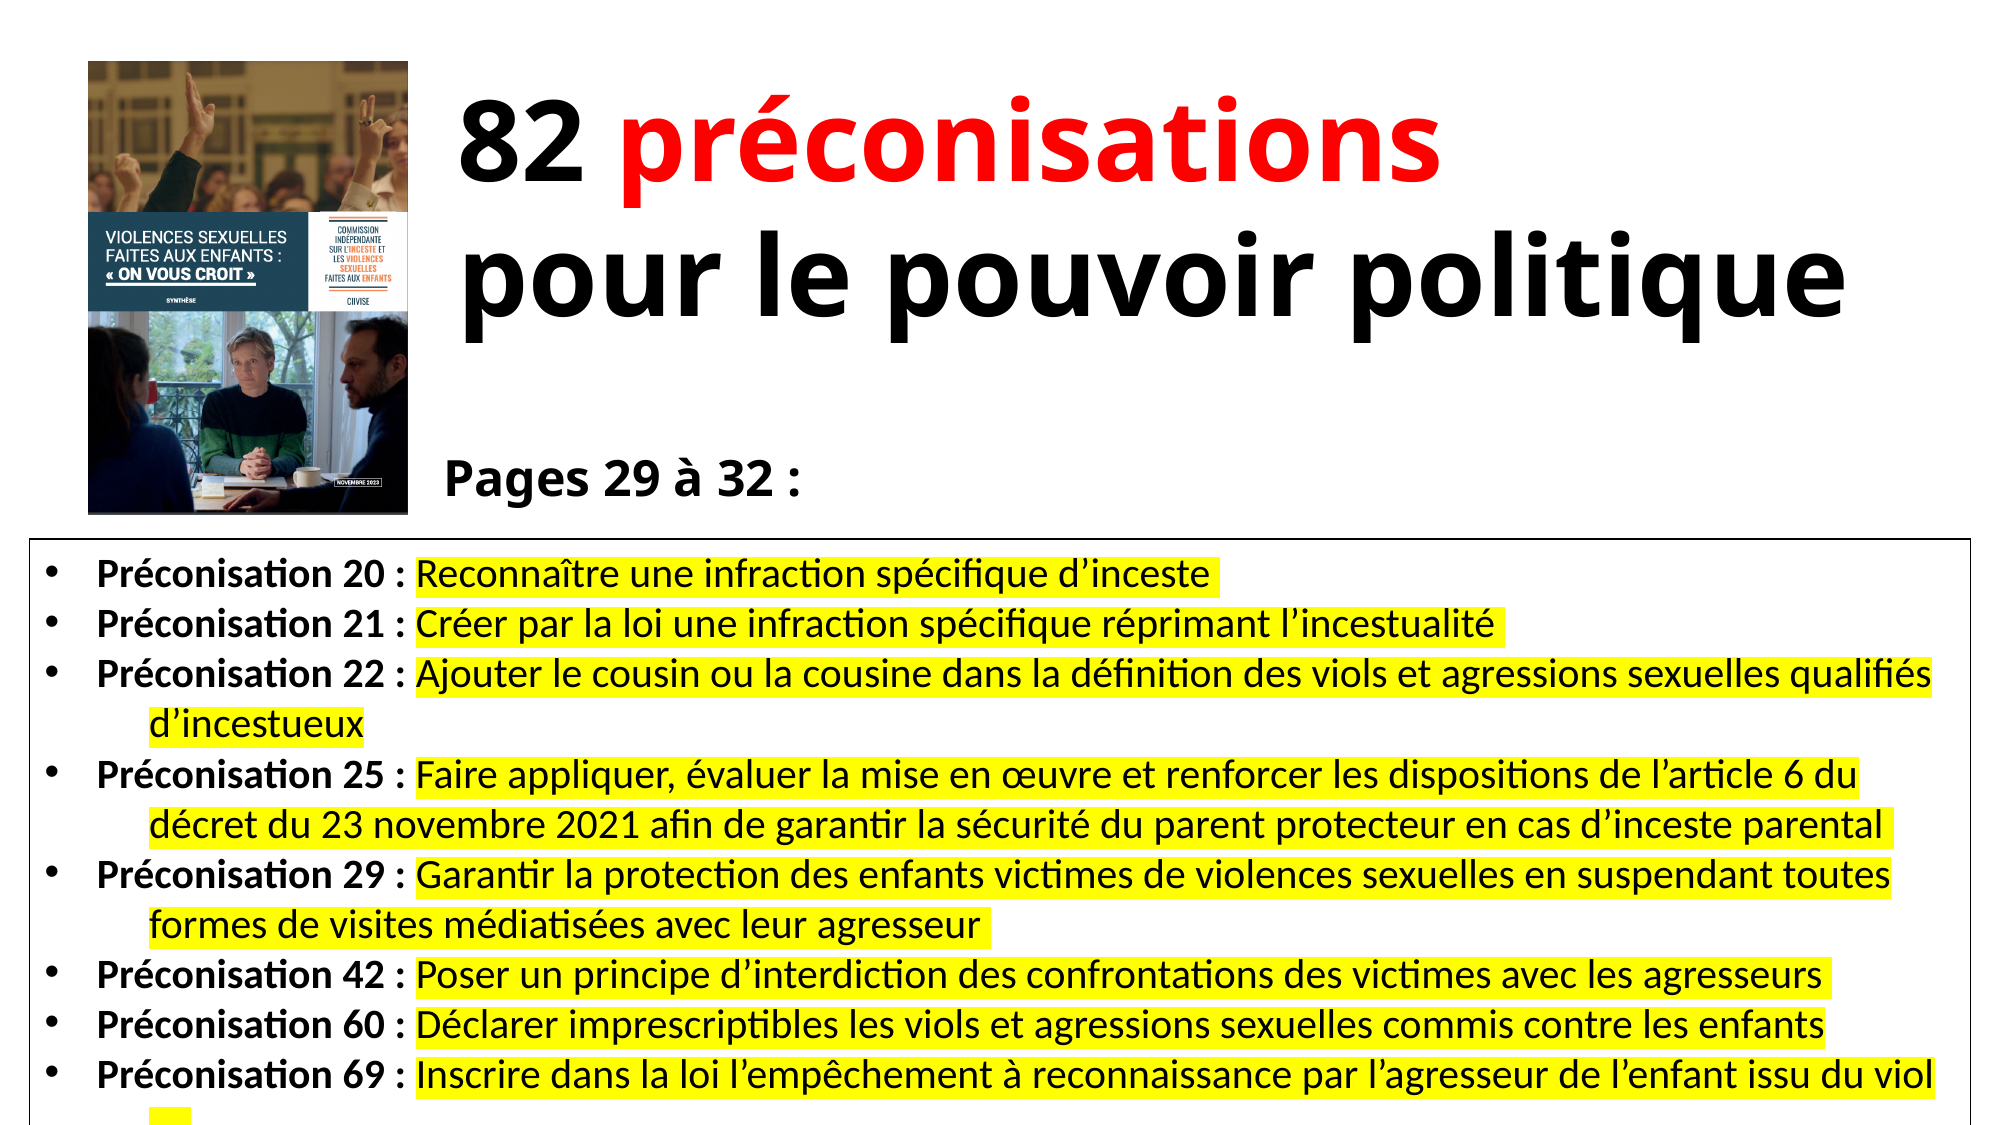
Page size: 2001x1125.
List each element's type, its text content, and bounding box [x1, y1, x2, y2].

text_box 82 préconisations pour le pouvoir politique [442, 61, 1971, 350]
text_box Préconisation 20 : Reconnaître une infraction spécifique d’inceste Préconisation 21 : Créer par la loi une infraction spécifique réprimant l’incestualité Préconisation 22 : Ajouter le cousin ou la cousine dans la définition des viols et agressions sexuelles qualifiés d’incestueux Préconisation 25 : Faire appliquer, évaluer la mise en œuvre et renforcer les dispositions de l’article 6 du décret du 23 novembre 2021 afin de garantir la sécurité du parent protecteur en cas d’inceste parental Préconisation 29 : Garantir la protection des enfants victimes de violences sexuelles en suspendant toutes formes de visites médiatisées avec leur agresseur Préconisation 42 : Poser un principe d’interdiction des confrontations des victimes avec les agresseurs Préconisation 60 : Déclarer imprescriptibles les viols et agressions sexuelles commis contre les enfants Préconisation 69 : Inscrire dans la loi l’empêchement à reconnaissance par l’agresseur de l’enfant issu du viol [29, 538, 1971, 1110]
picture [88, 61, 408, 515]
text_box Pages 29 à 32 : [428, 438, 850, 515]
